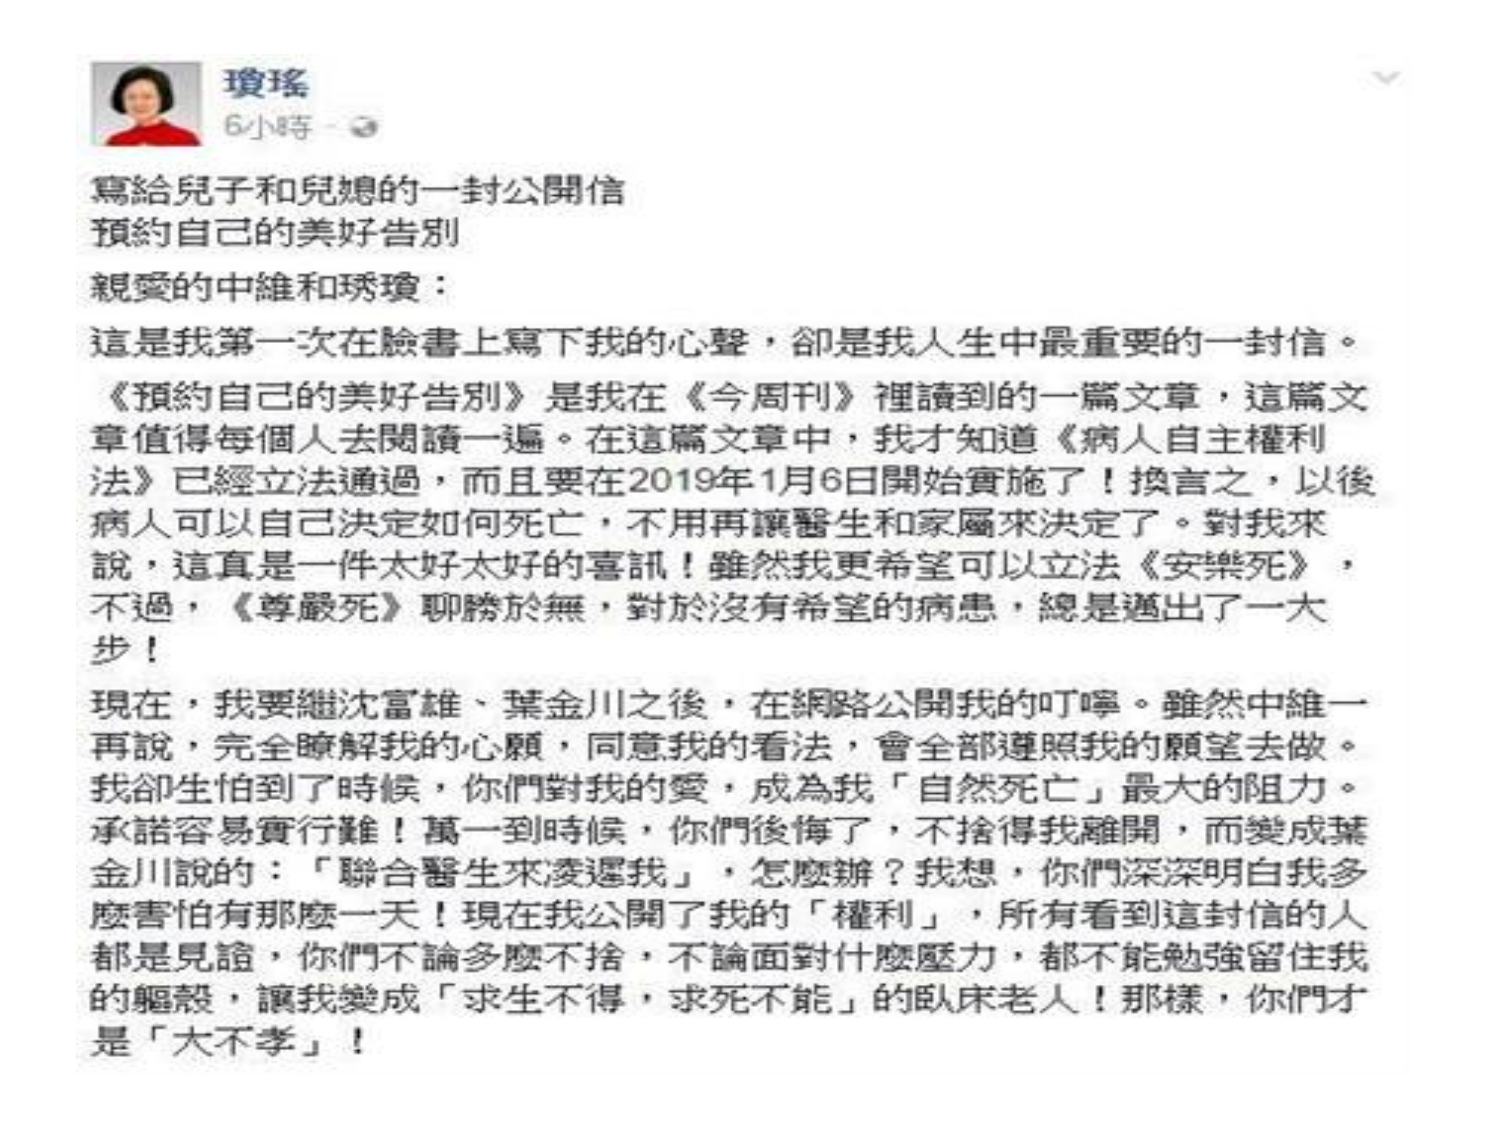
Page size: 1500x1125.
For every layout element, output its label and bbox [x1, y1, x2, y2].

picture [76, 54, 1412, 1075]
